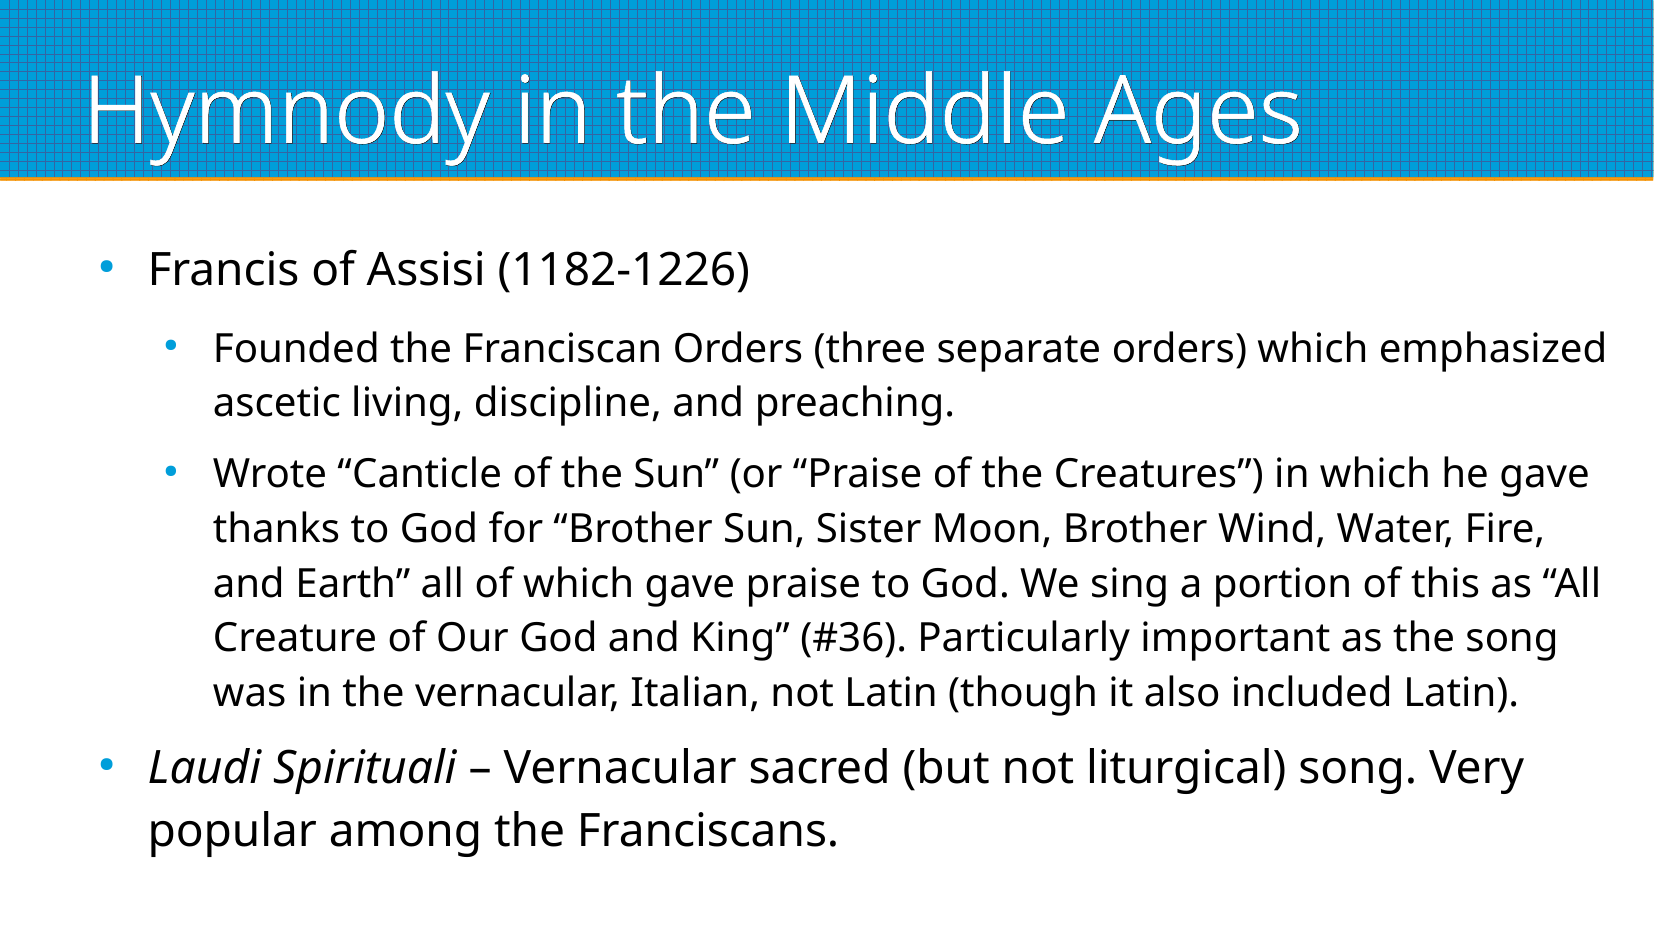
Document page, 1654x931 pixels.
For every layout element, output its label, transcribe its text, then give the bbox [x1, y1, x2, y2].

title Hymnody in the Middle Ages [82, 14, 1571, 171]
list Francis of Assisi (1182-1226) Founded the Franciscan Orders (three separate orders) which emphasized ascetic living, discipline, and preaching. Wrote “Canticle of the Sun” (or “Praise of the Creatures”) in which he gave thanks to God for “Brother Sun, Sister Moon, Brother Wind, Water, Fire, and Earth” all of which gave praise to God. We sing a portion of this as “All Creature of Our God and King” (#36). Particularly important as the song was in the vernacular, Italian, not Latin (though it also included Latin). Laudi Spirituali – Vernacular sacred (but not liturgical) song. Very popular among the Franciscans. [82, 236, 1613, 863]
